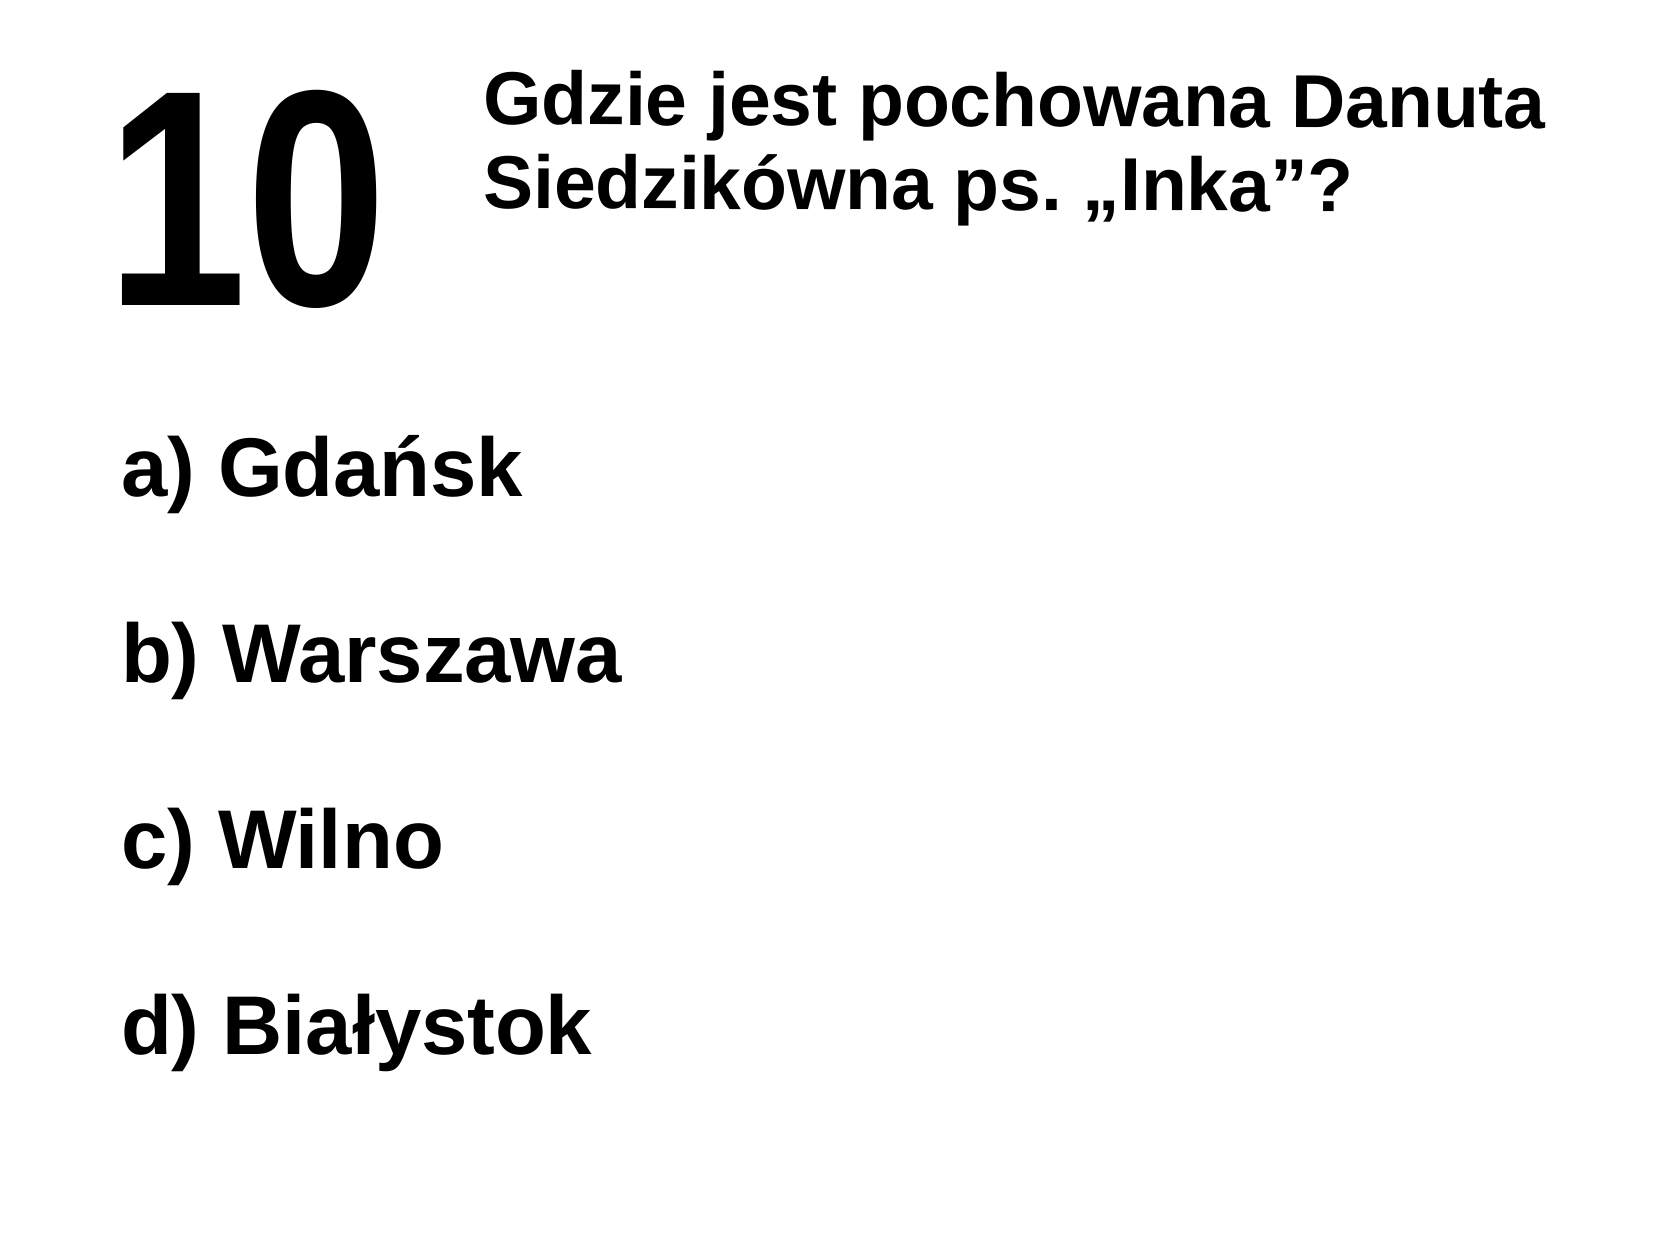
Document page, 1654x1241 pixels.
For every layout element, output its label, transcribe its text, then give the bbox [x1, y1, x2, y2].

text_box 10 [8, 9, 485, 308]
text_box 10 [291, 123, 341, 275]
text_box Gdzie jest pochowana Danuta Siedzikówna ps. „Inka”? [482, 56, 1615, 372]
text_box a) Gdańsk b) Warszawa c) Wilno d) Białystok [106, 413, 1104, 1080]
